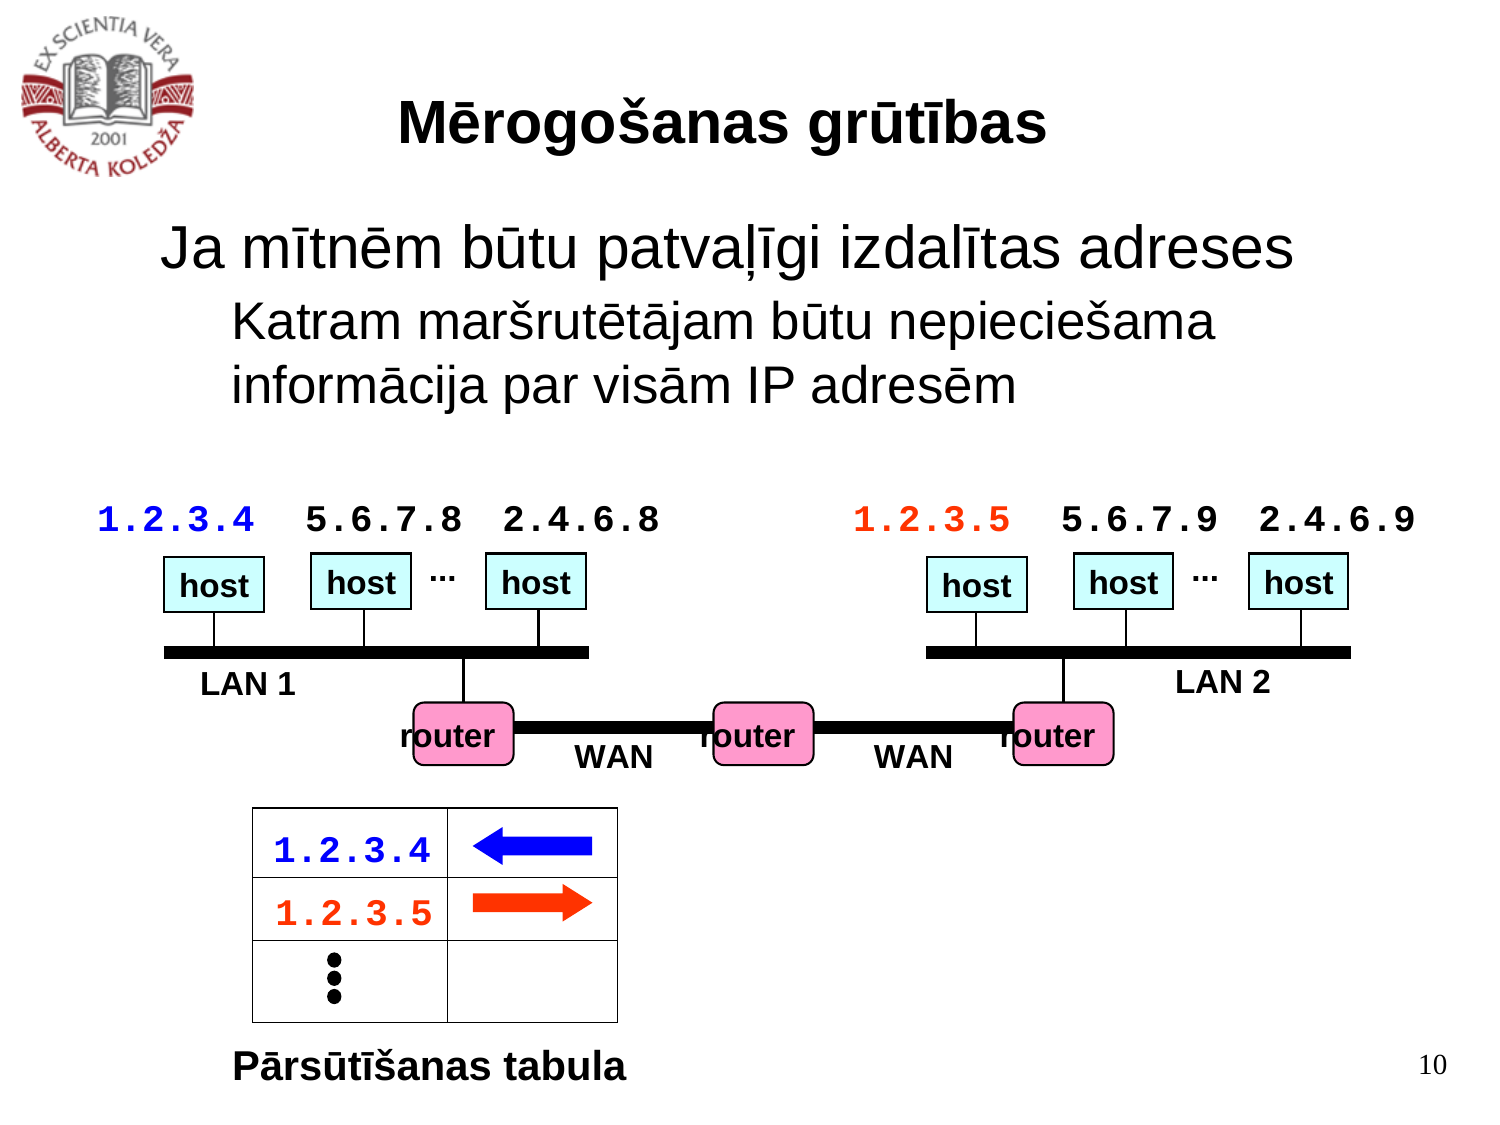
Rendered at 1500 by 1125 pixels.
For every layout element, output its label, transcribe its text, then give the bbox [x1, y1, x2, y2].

text_box ... [414, 548, 472, 596]
text_box 1.2.3.4 [258, 817, 446, 877]
text_box host [926, 556, 1027, 612]
title Mērogošanas grūtības [50, 62, 1374, 175]
text_box [472, 883, 593, 922]
text_box 2.4.6.9 [1243, 486, 1431, 548]
text_box 1.2.3.5 [260, 880, 447, 940]
text_box [327, 953, 341, 967]
text_box 1.2.3.5 [838, 486, 1026, 548]
text_box WAN [559, 727, 669, 783]
text_box [327, 989, 341, 1004]
text_box [472, 827, 593, 865]
text_box [327, 971, 341, 986]
text_box host [311, 553, 411, 609]
text_box 1.2.3.4 [82, 486, 270, 548]
text_box 5.6.7.8 [290, 486, 478, 548]
text_box router [1013, 702, 1114, 766]
list Ja mītnēm būtu patvaļīgi izdalītas adreses Katram maršrutētājam būtu nepieciešama informācija par visām IP adresēm [74, 199, 1463, 481]
text_box host [1248, 553, 1349, 609]
text_box 2.4.6.8 [487, 486, 675, 548]
text_box ... [1176, 539, 1235, 596]
text_box router [713, 702, 814, 766]
text_box 5.6.7.9 [1046, 486, 1234, 548]
text_box Pārsūtīšanas tabula [217, 1030, 642, 1097]
text_box WAN [859, 727, 969, 783]
picture [21, 16, 194, 177]
text_box host [1073, 553, 1174, 609]
text_box LAN 2 [1160, 652, 1286, 708]
text_box LAN 1 [185, 654, 311, 711]
text_box host [164, 556, 265, 612]
text_box <skaitlis> [1312, 1037, 1463, 1101]
text_box router [413, 702, 514, 766]
text_box host [486, 553, 586, 609]
